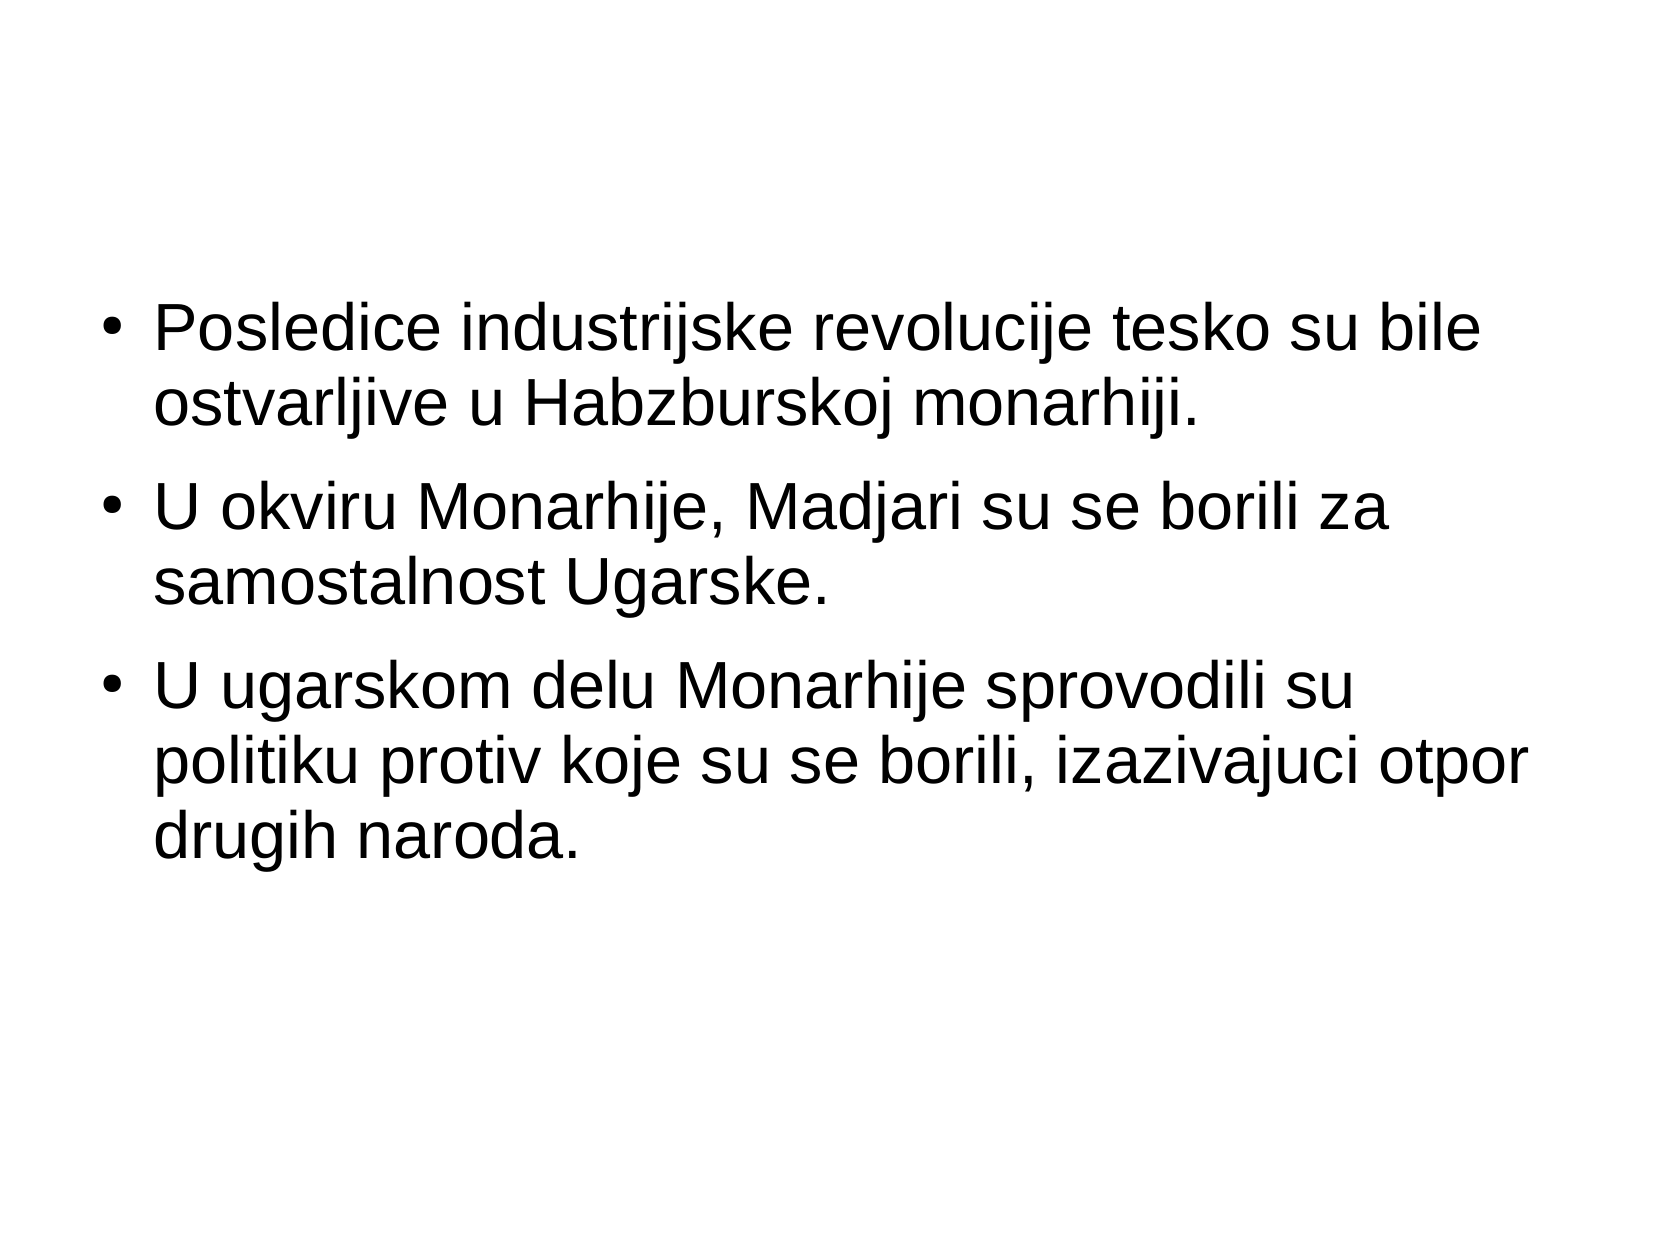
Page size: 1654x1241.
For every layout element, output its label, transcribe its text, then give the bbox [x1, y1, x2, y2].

list Posledice industrijske revolucije tesko su bile ostvarljive u Habzburskoj monarhiji. U okviru Monarhije, Madjari su se borili za samostalnost Ugarske. U ugarskom delu Monarhije sprovodili su politiku protiv koje su se borili, izazivajuci otpor drugih naroda. [82, 290, 1538, 1010]
